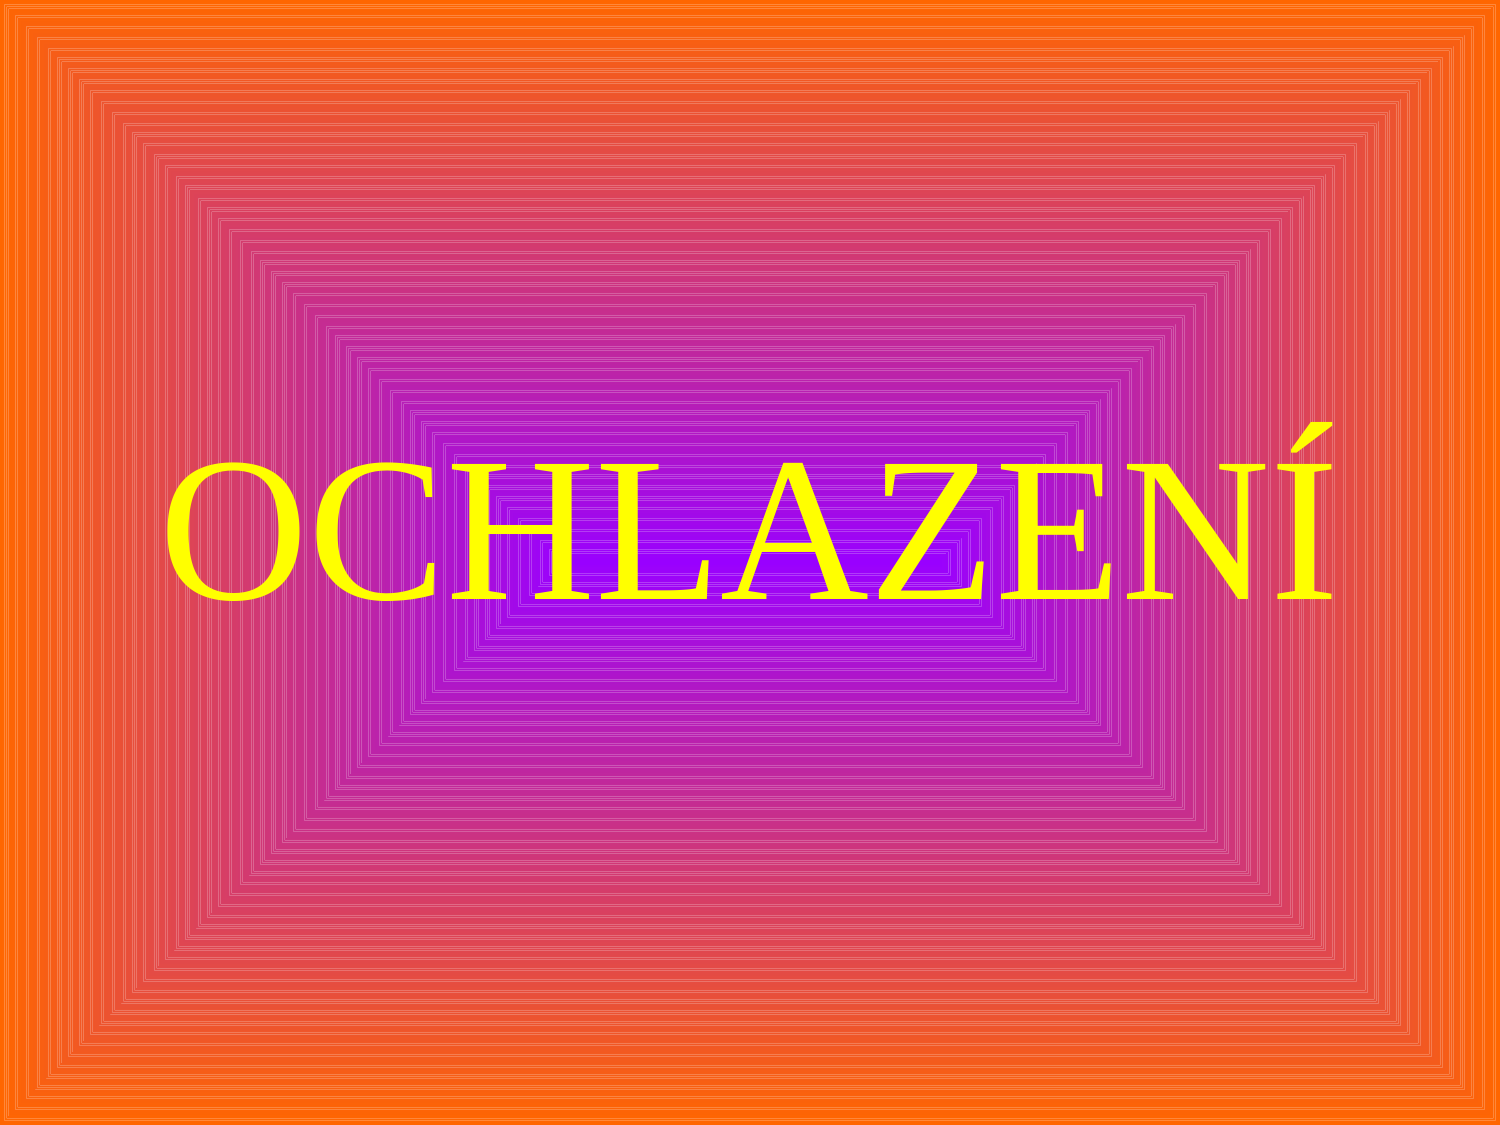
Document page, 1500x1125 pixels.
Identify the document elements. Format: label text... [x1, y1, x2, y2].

text_box OCHLAZENÍ [0, 385, 1500, 649]
